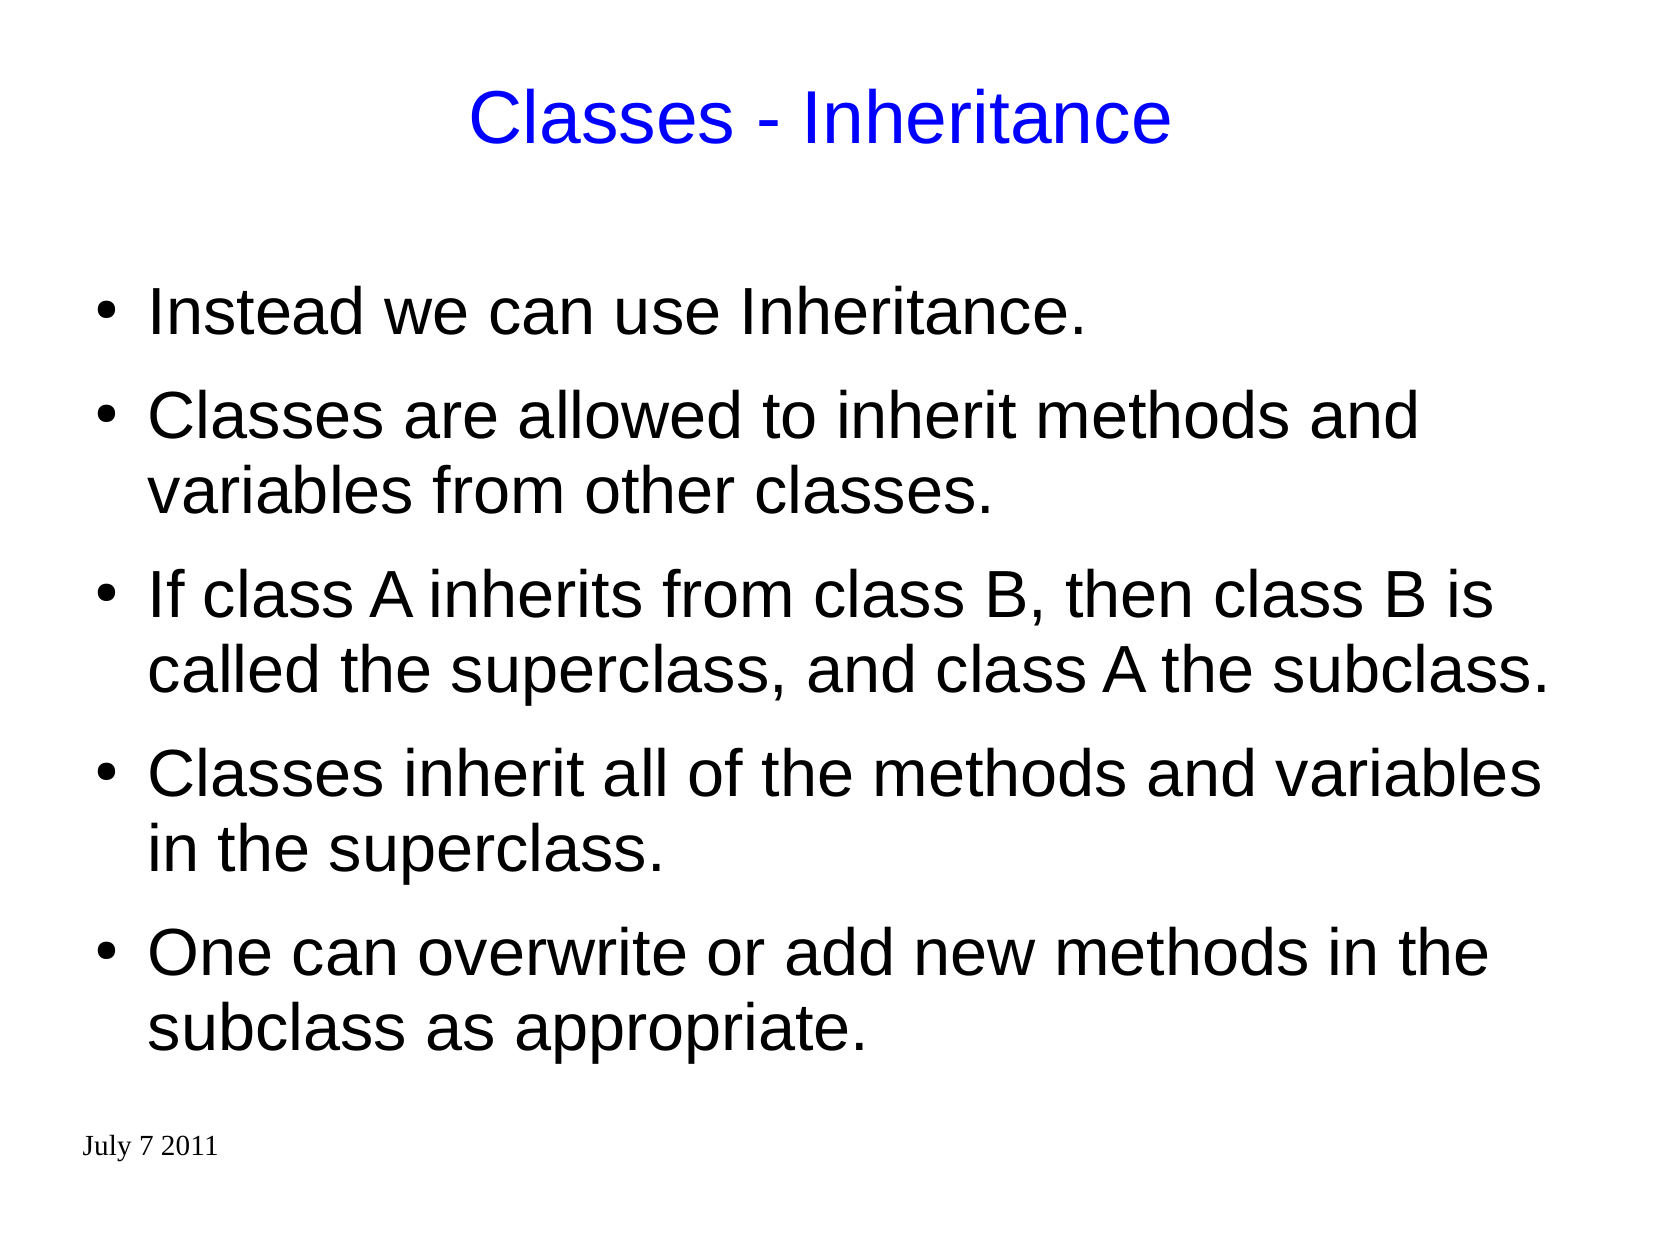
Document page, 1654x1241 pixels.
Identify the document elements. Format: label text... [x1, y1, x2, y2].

list Instead we can use Inheritance. Classes are allowed to inherit methods and variables from other classes. If class A inherits from class B, then class B is called the superclass, and class A the subclass. Classes inherit all of the methods and variables in the superclass. One can overwrite or add new methods in the subclass as appropriate. [76, 274, 1565, 1093]
title Classes - Inheritance [76, 58, 1565, 178]
